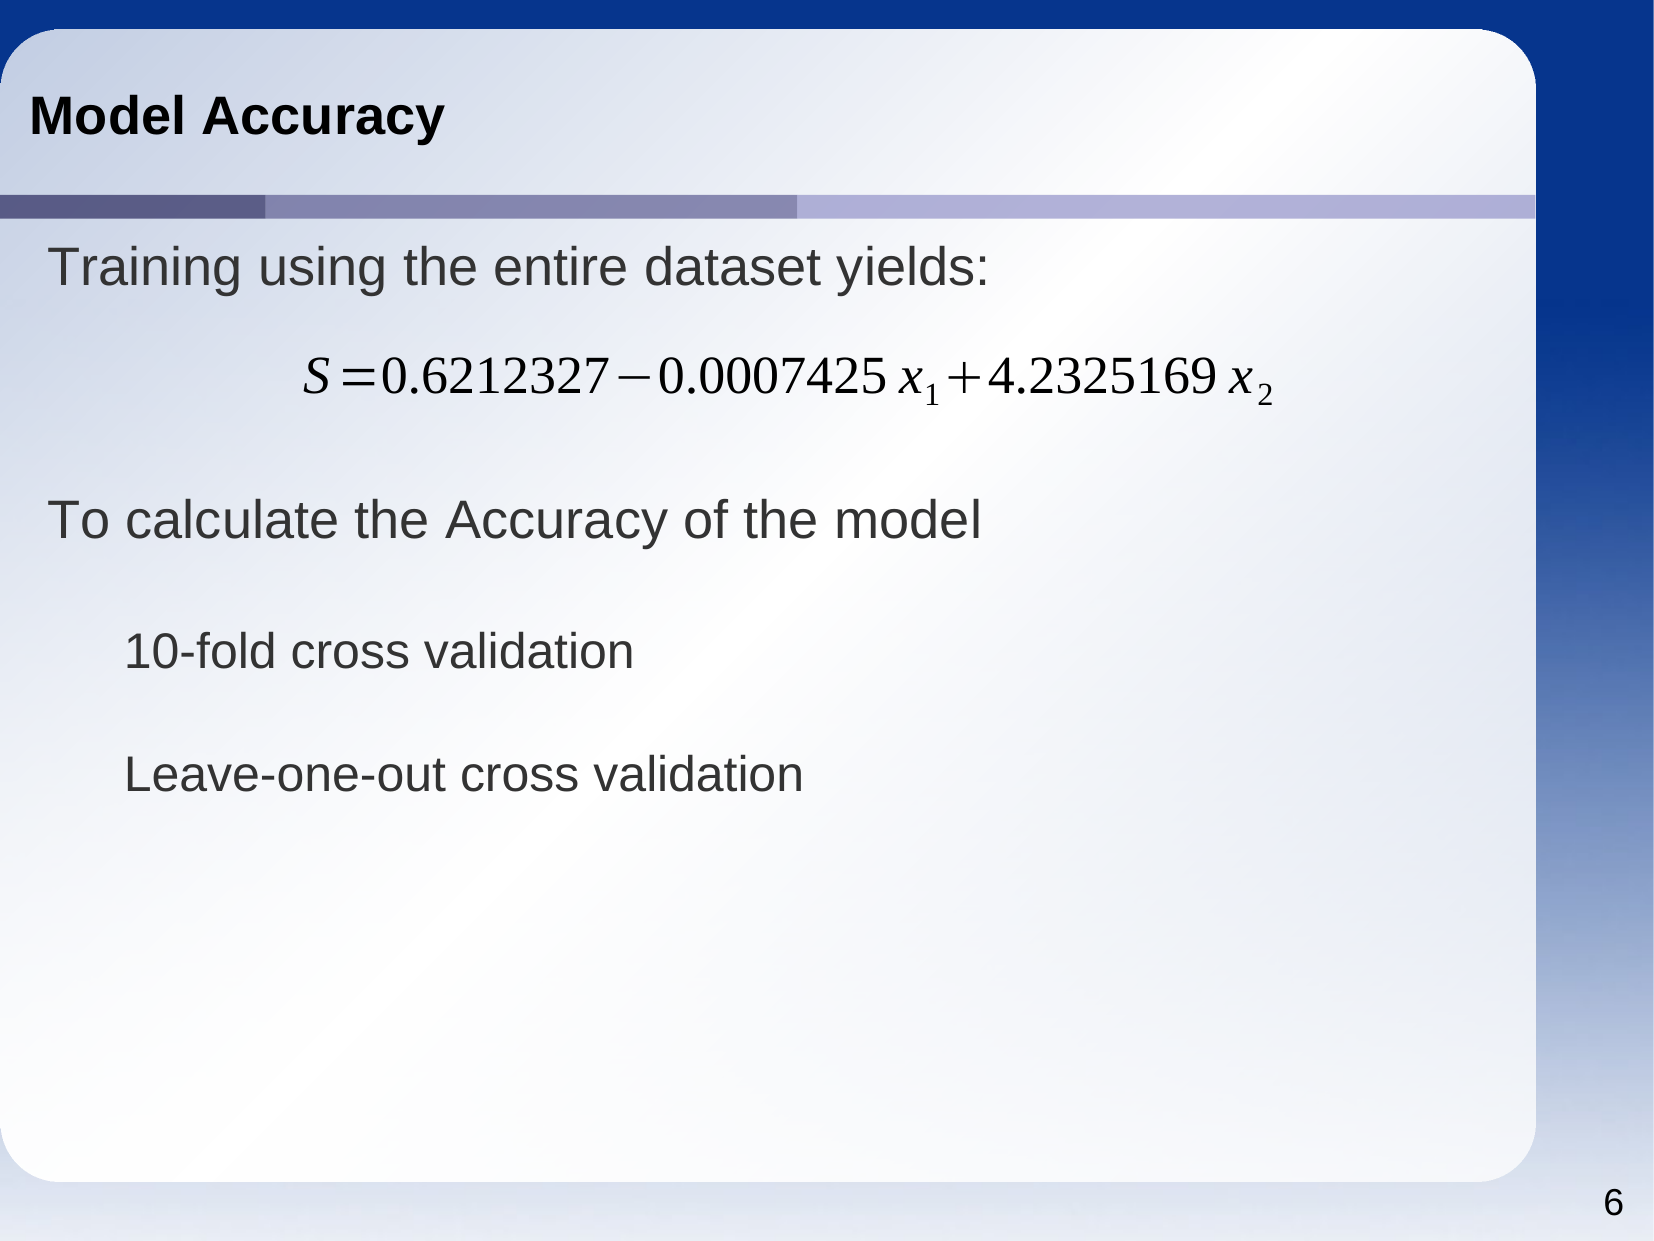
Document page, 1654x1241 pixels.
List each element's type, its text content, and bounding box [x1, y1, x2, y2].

chart [295, 345, 1279, 414]
picture [0, 0, 1654, 1241]
list Training using the entire dataset yields: To calculate the Accuracy of the model 10-fold cross validation Leave-one-out cross validation [29, 236, 1506, 1137]
title Model Accuracy [29, 59, 1506, 173]
